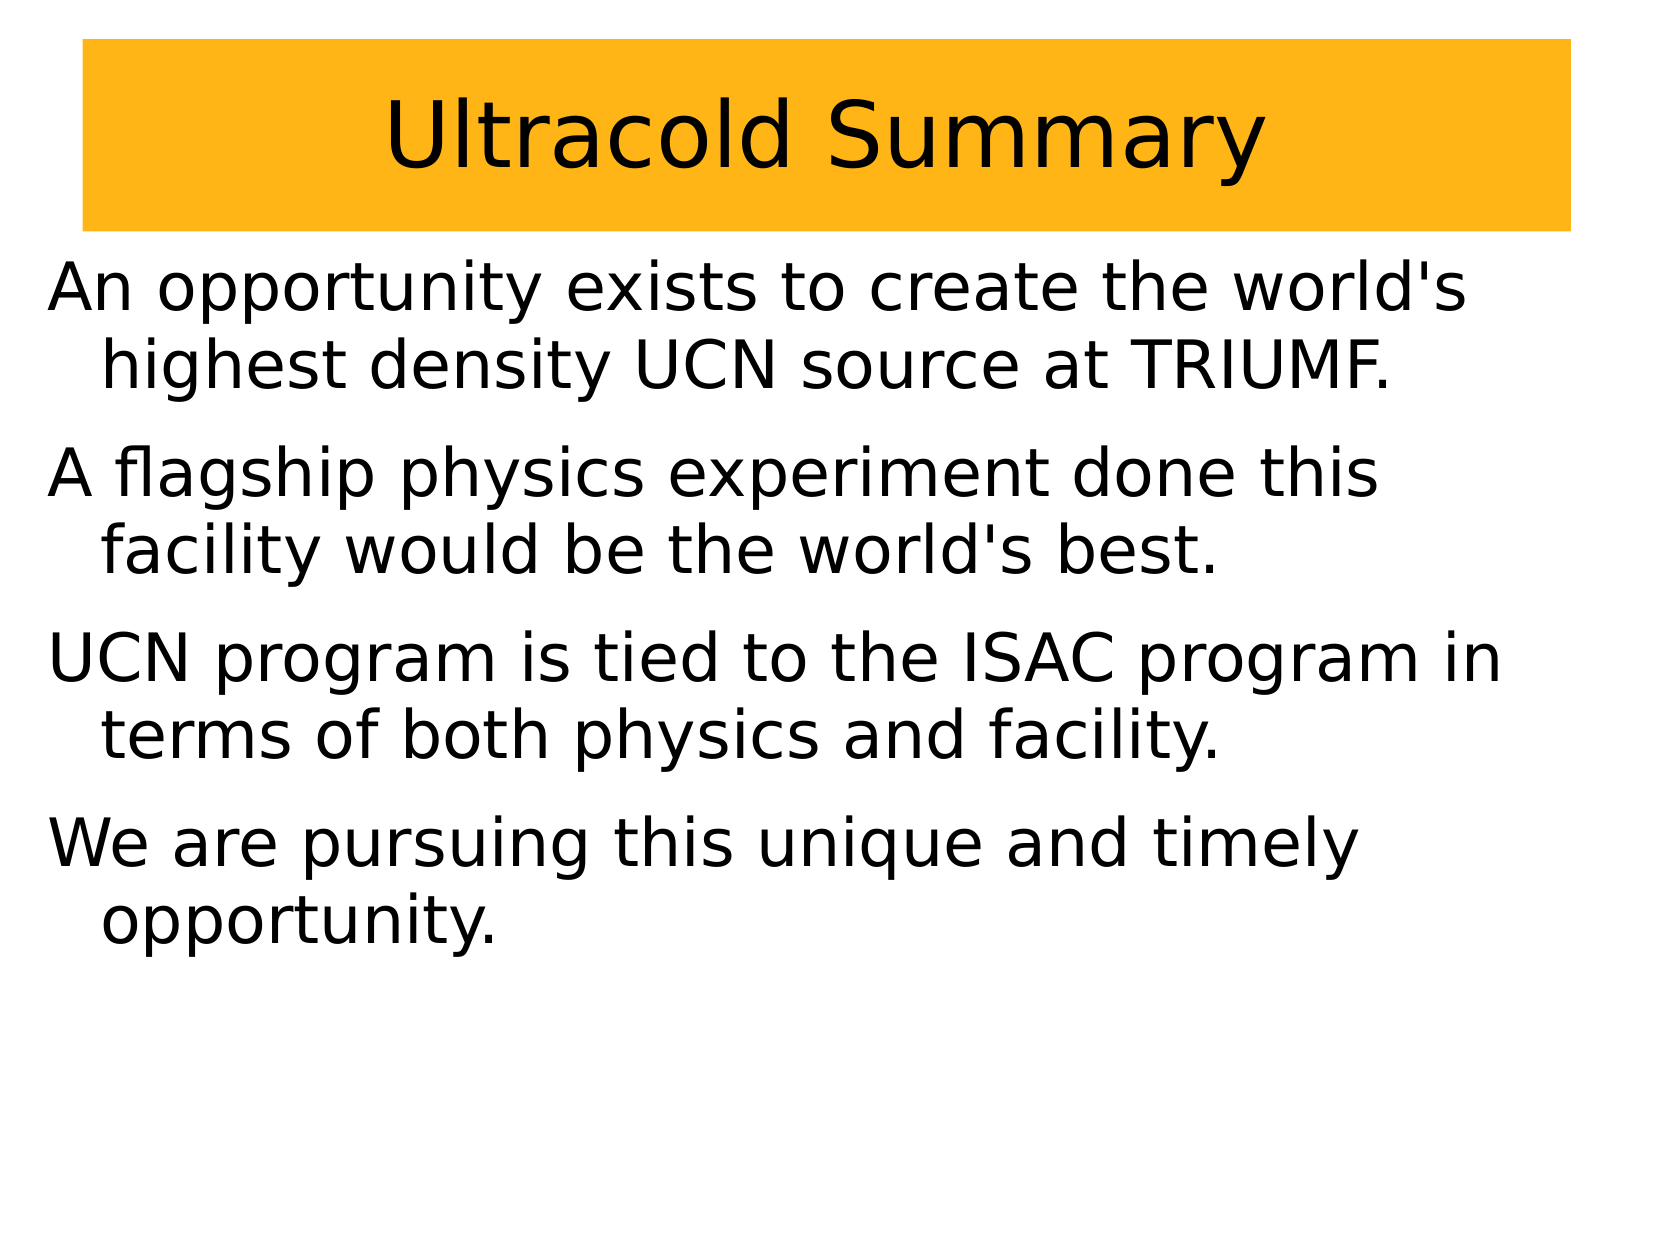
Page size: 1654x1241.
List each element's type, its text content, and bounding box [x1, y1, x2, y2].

list An opportunity exists to create the world's highest density UCN source at TRIUMF. A flagship physics experiment done this facility would be the world's best. UCN program is tied to the ISAC program in terms of both physics and facility. We are pursuing this unique and timely opportunity. [29, 248, 1625, 1053]
title Ultracold Summary [82, 39, 1571, 232]
